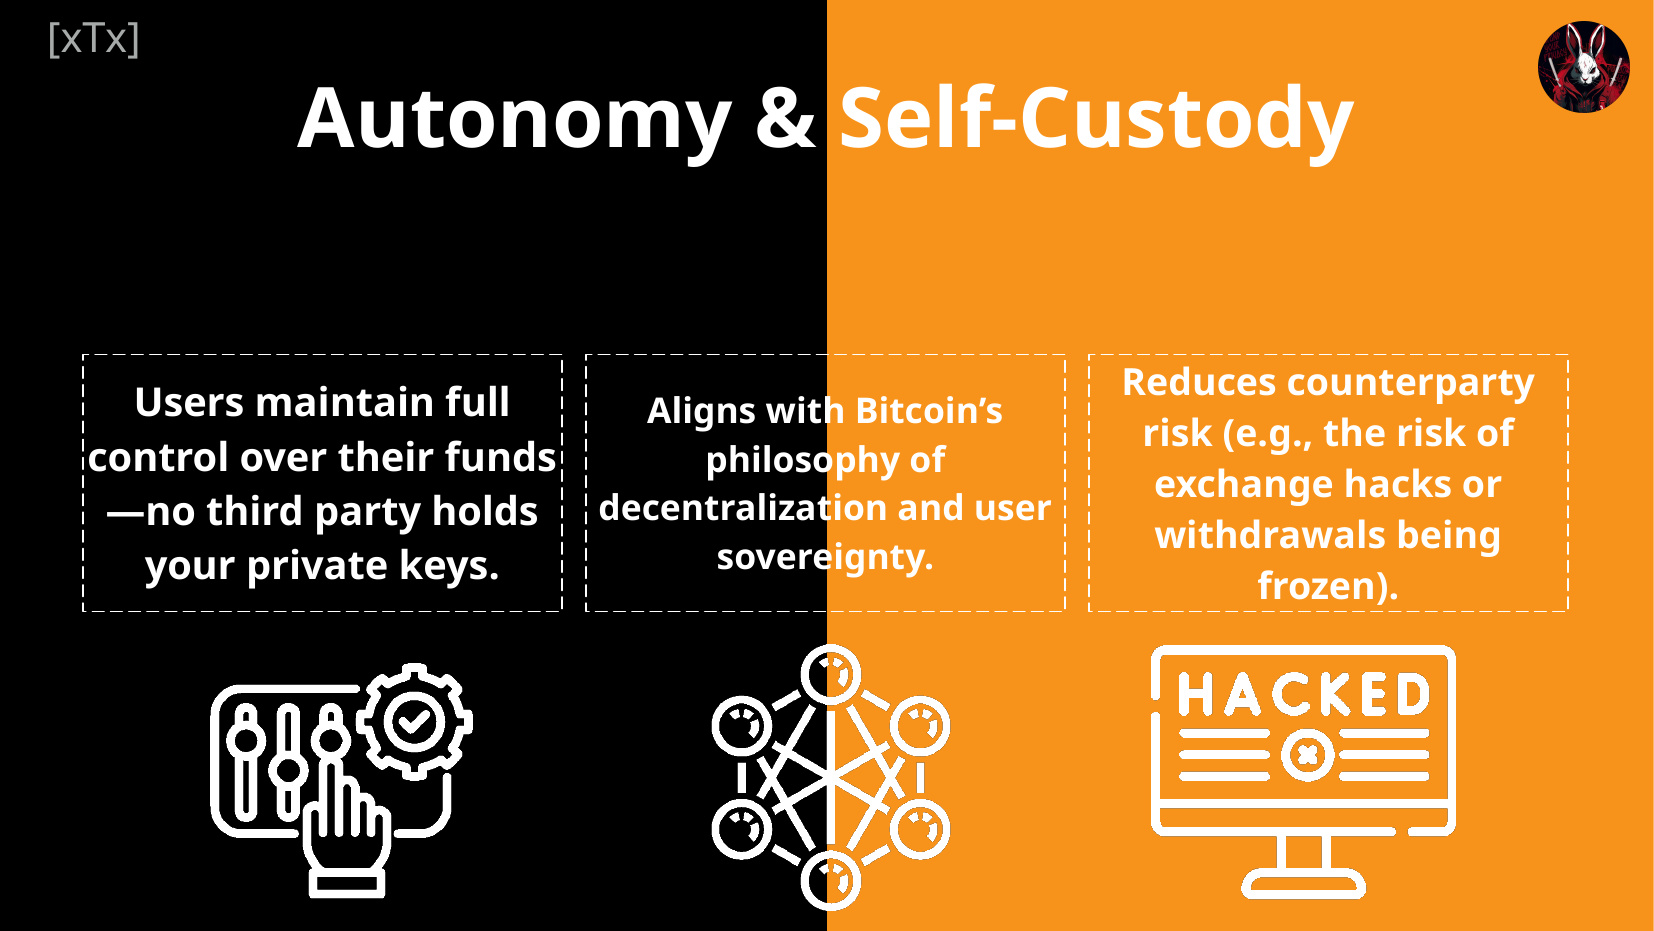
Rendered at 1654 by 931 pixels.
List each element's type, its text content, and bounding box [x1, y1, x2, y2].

picture [0, 0, 1654, 931]
list Reduces counterparty risk (e.g., the risk of exchange hacks or withdrawals being frozen). [1088, 354, 1569, 612]
list Aligns with Bitcoin’s philosophy of decentralization and user sovereignty. [585, 354, 1065, 612]
text_box [xTx] [0, 0, 188, 76]
title Autonomy & Self-Custody [82, 37, 1571, 193]
list Users maintain full control over their funds—no third party holds your private keys. [82, 354, 562, 612]
